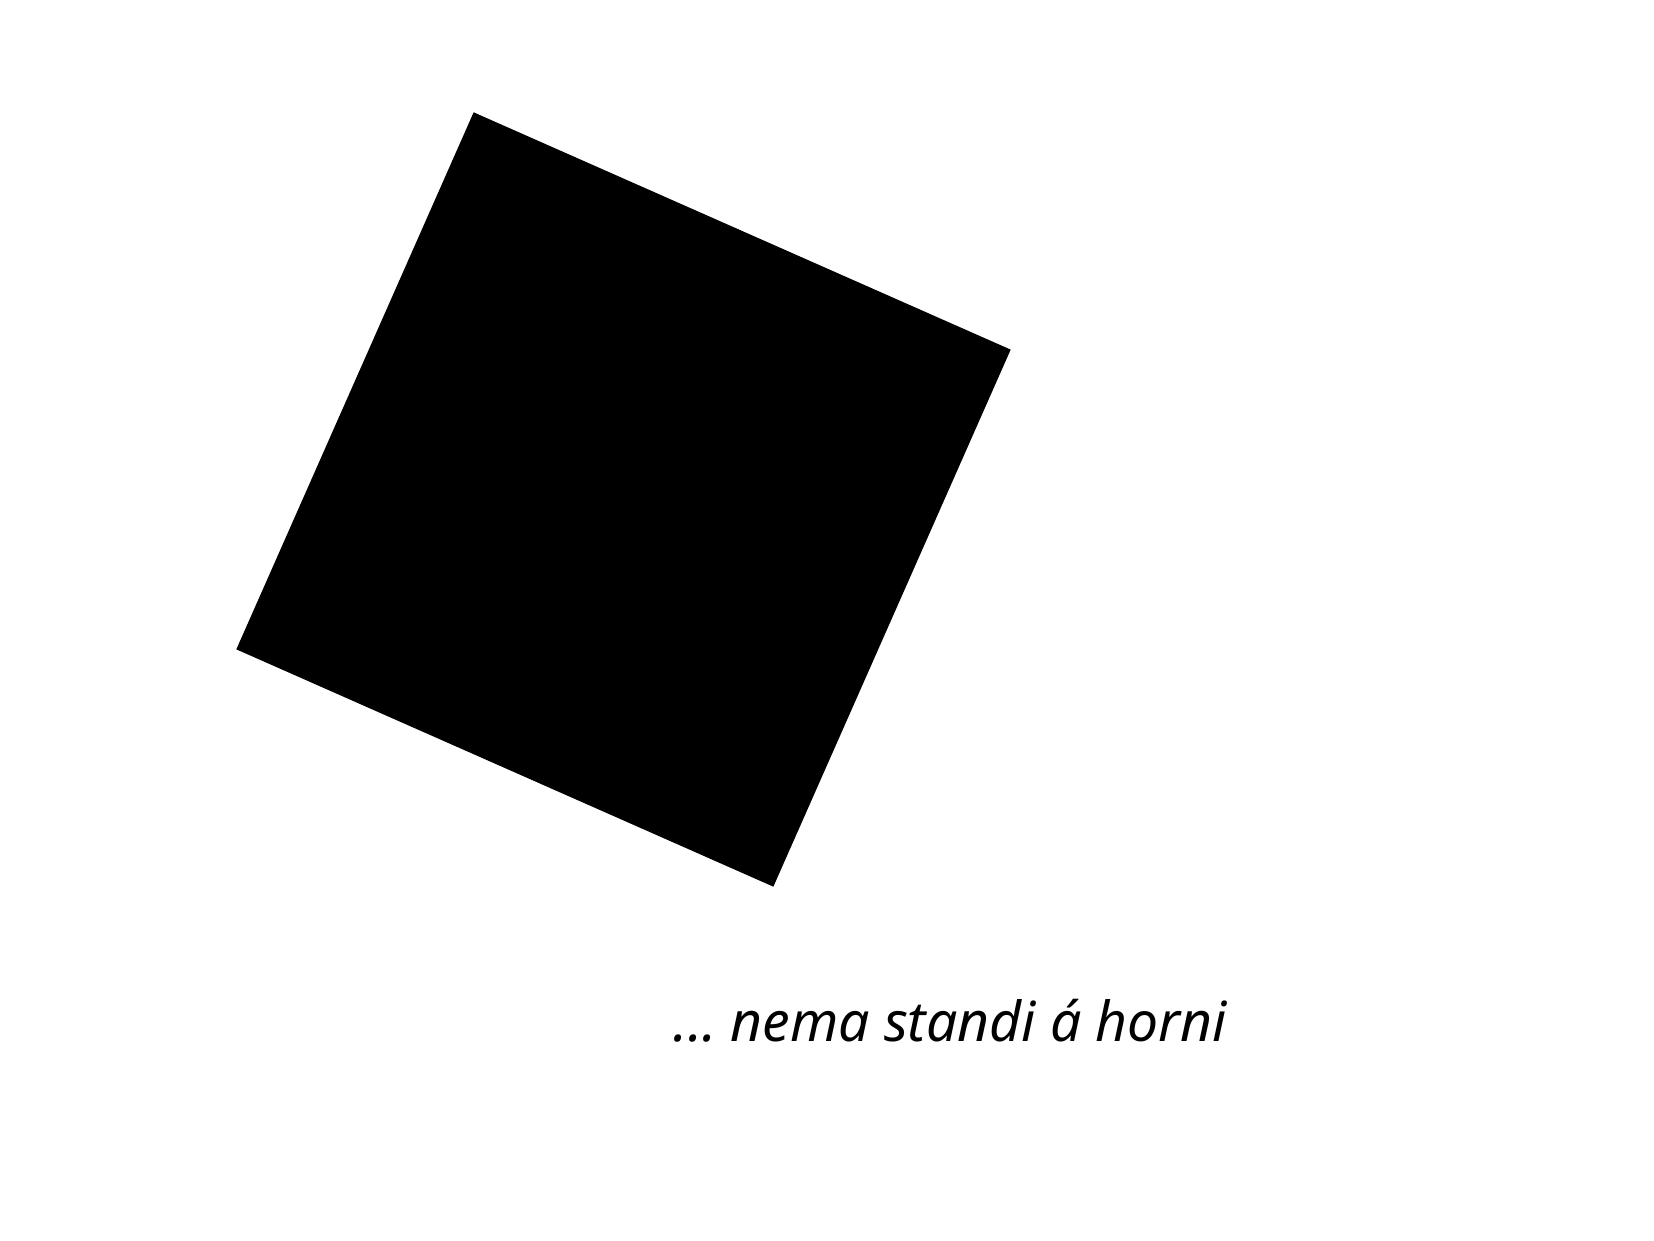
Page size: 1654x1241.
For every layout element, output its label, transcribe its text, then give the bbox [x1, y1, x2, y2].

text_box ... nema standi á horni [303, 978, 1599, 1060]
text_box [237, 113, 1010, 886]
